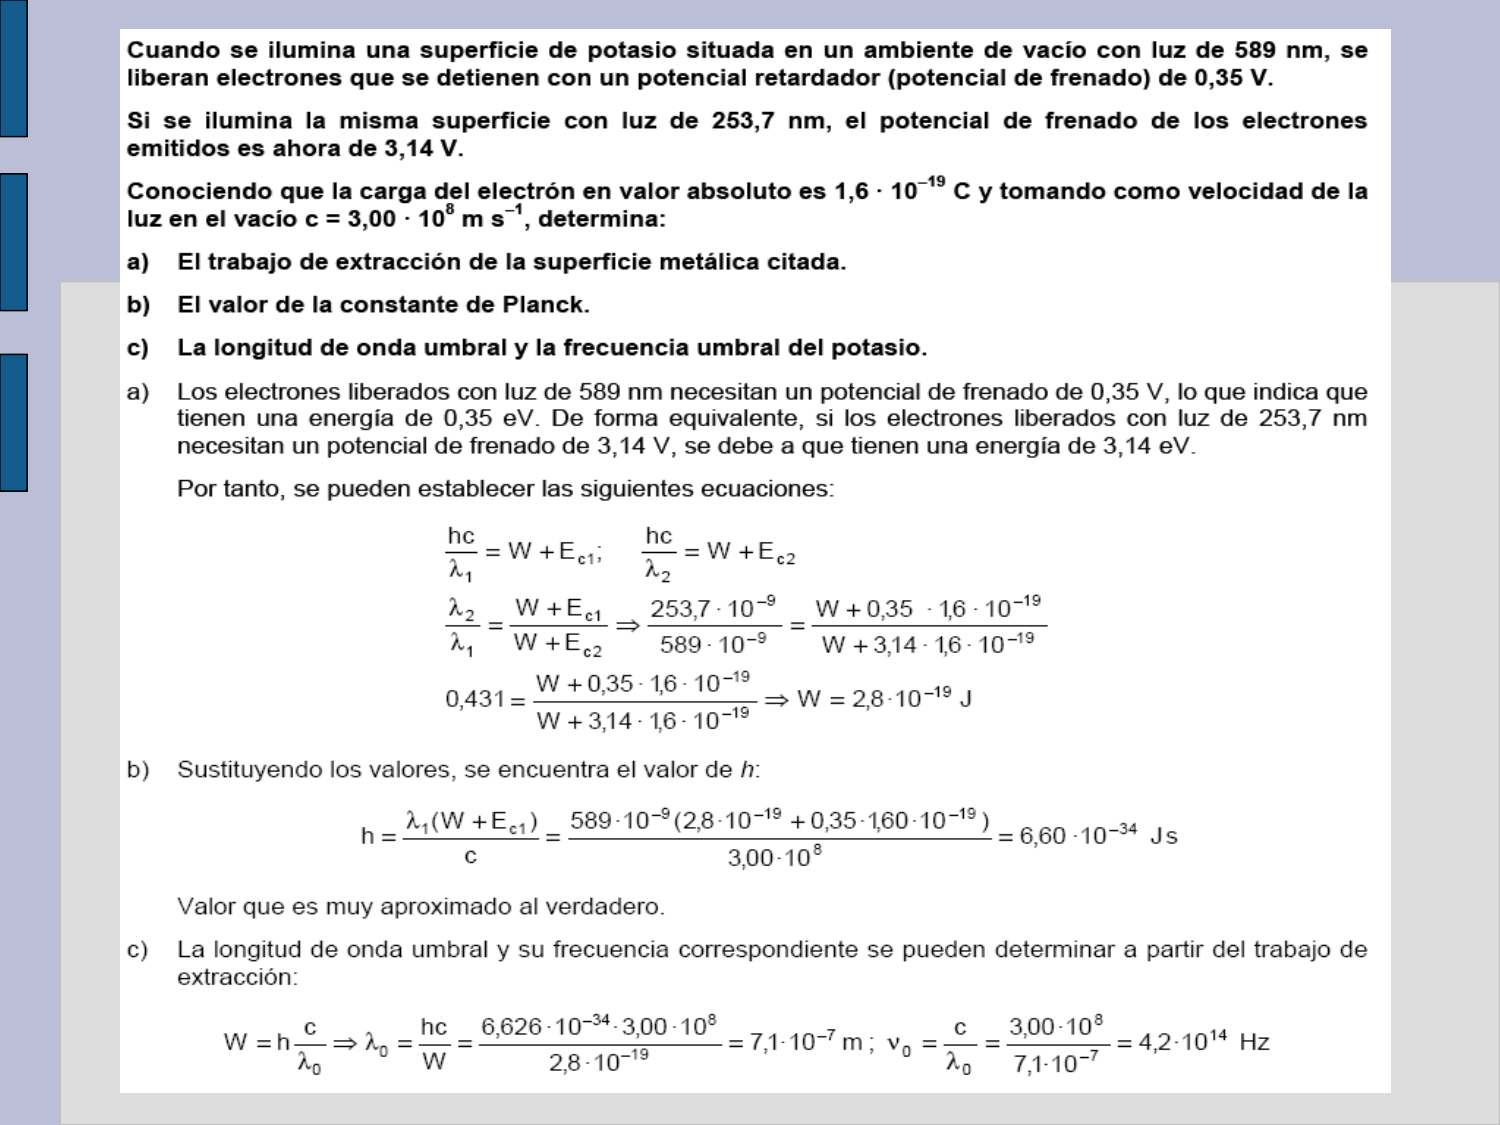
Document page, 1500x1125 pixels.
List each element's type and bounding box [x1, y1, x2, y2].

picture [120, 29, 1391, 1093]
